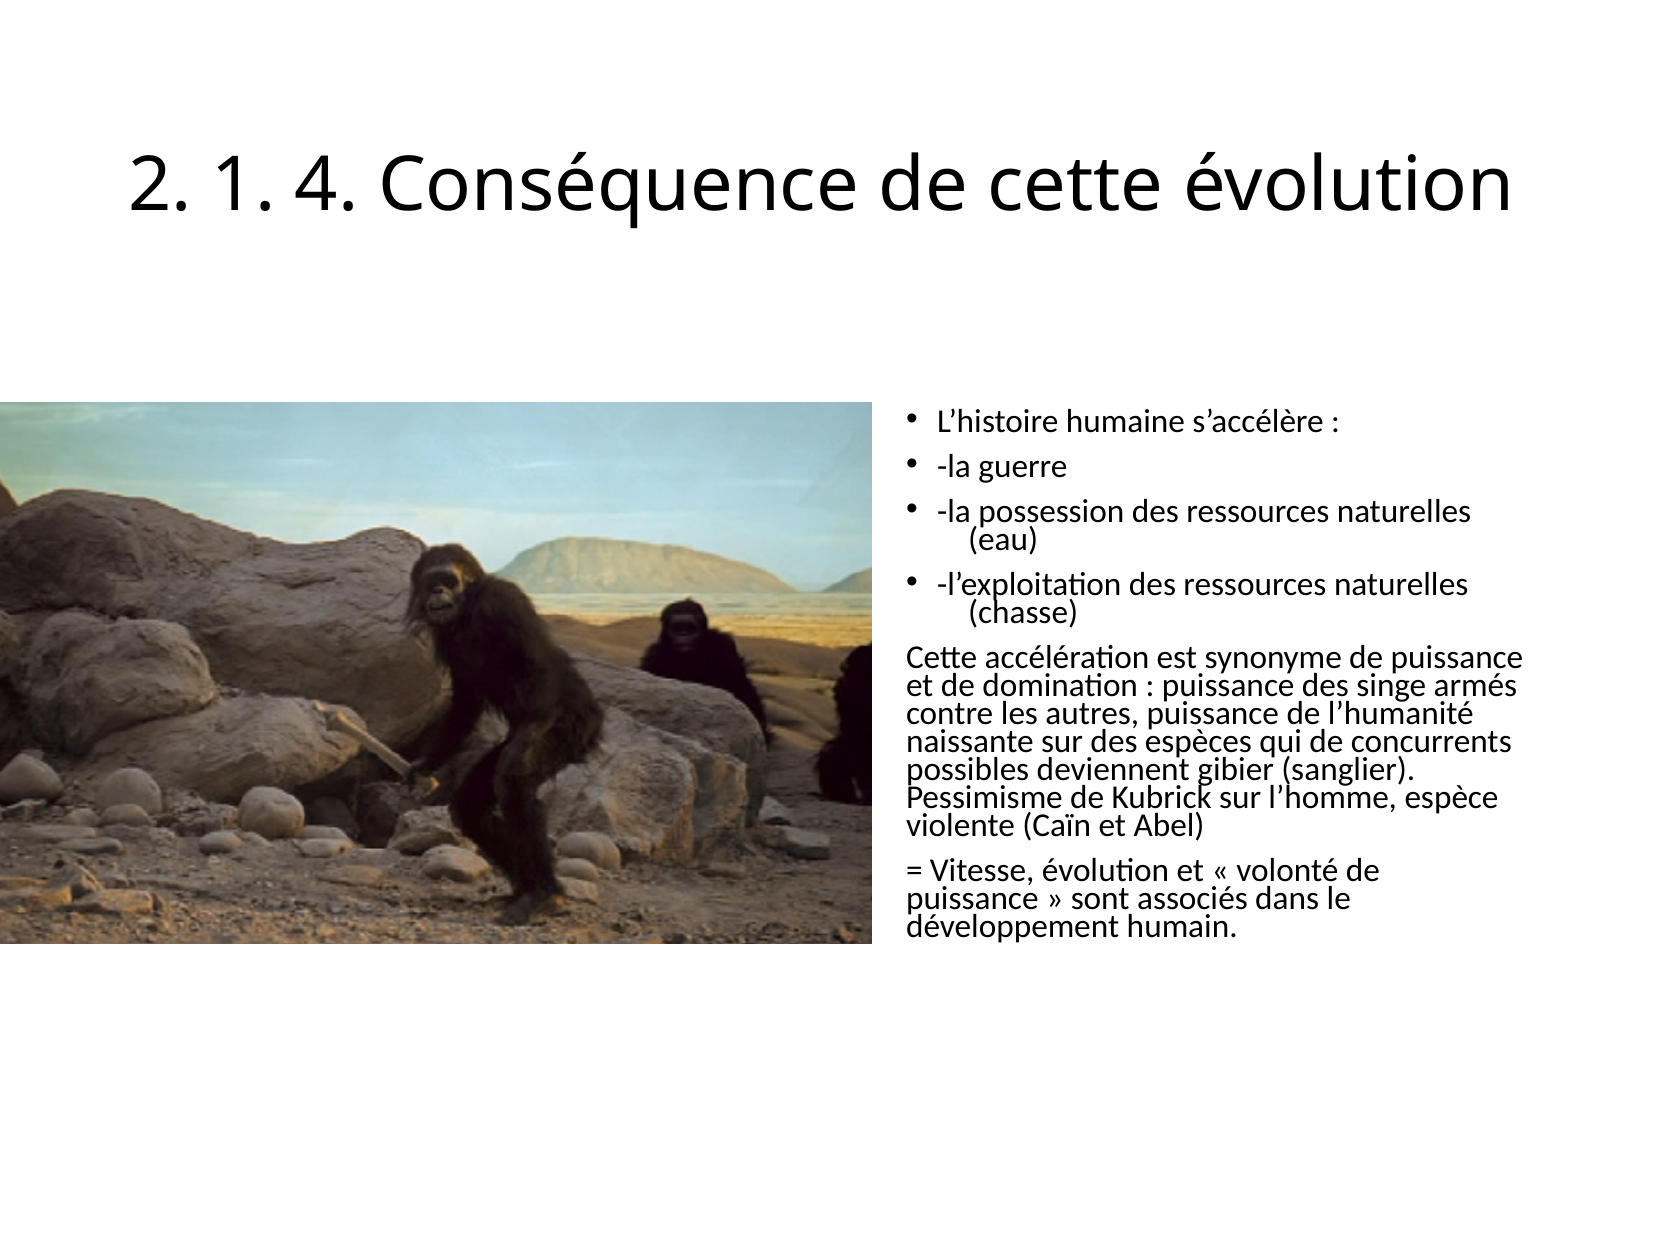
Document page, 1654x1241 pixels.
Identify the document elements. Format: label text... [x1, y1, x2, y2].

list L’histoire humaine s’accélère : -la guerre -la possession des ressources naturelles (eau) -l’exploitation des ressources naturelles (chasse) Cette accélération est synonyme de puissance et de domination : puissance des singe armés contre les autres, puissance de l’humanité naissante sur des espèces qui de concurrents possibles deviennent gibier (sanglier). Pessimisme de Kubrick sur l’homme, espèce violente (Caïn et Abel) = Vitesse, évolution et « volonté de puissance » sont associés dans le développement humain. [891, 402, 1540, 993]
picture [0, 402, 872, 944]
title 2. 1. 4. Conséquence de cette évolution [113, 66, 1540, 306]
